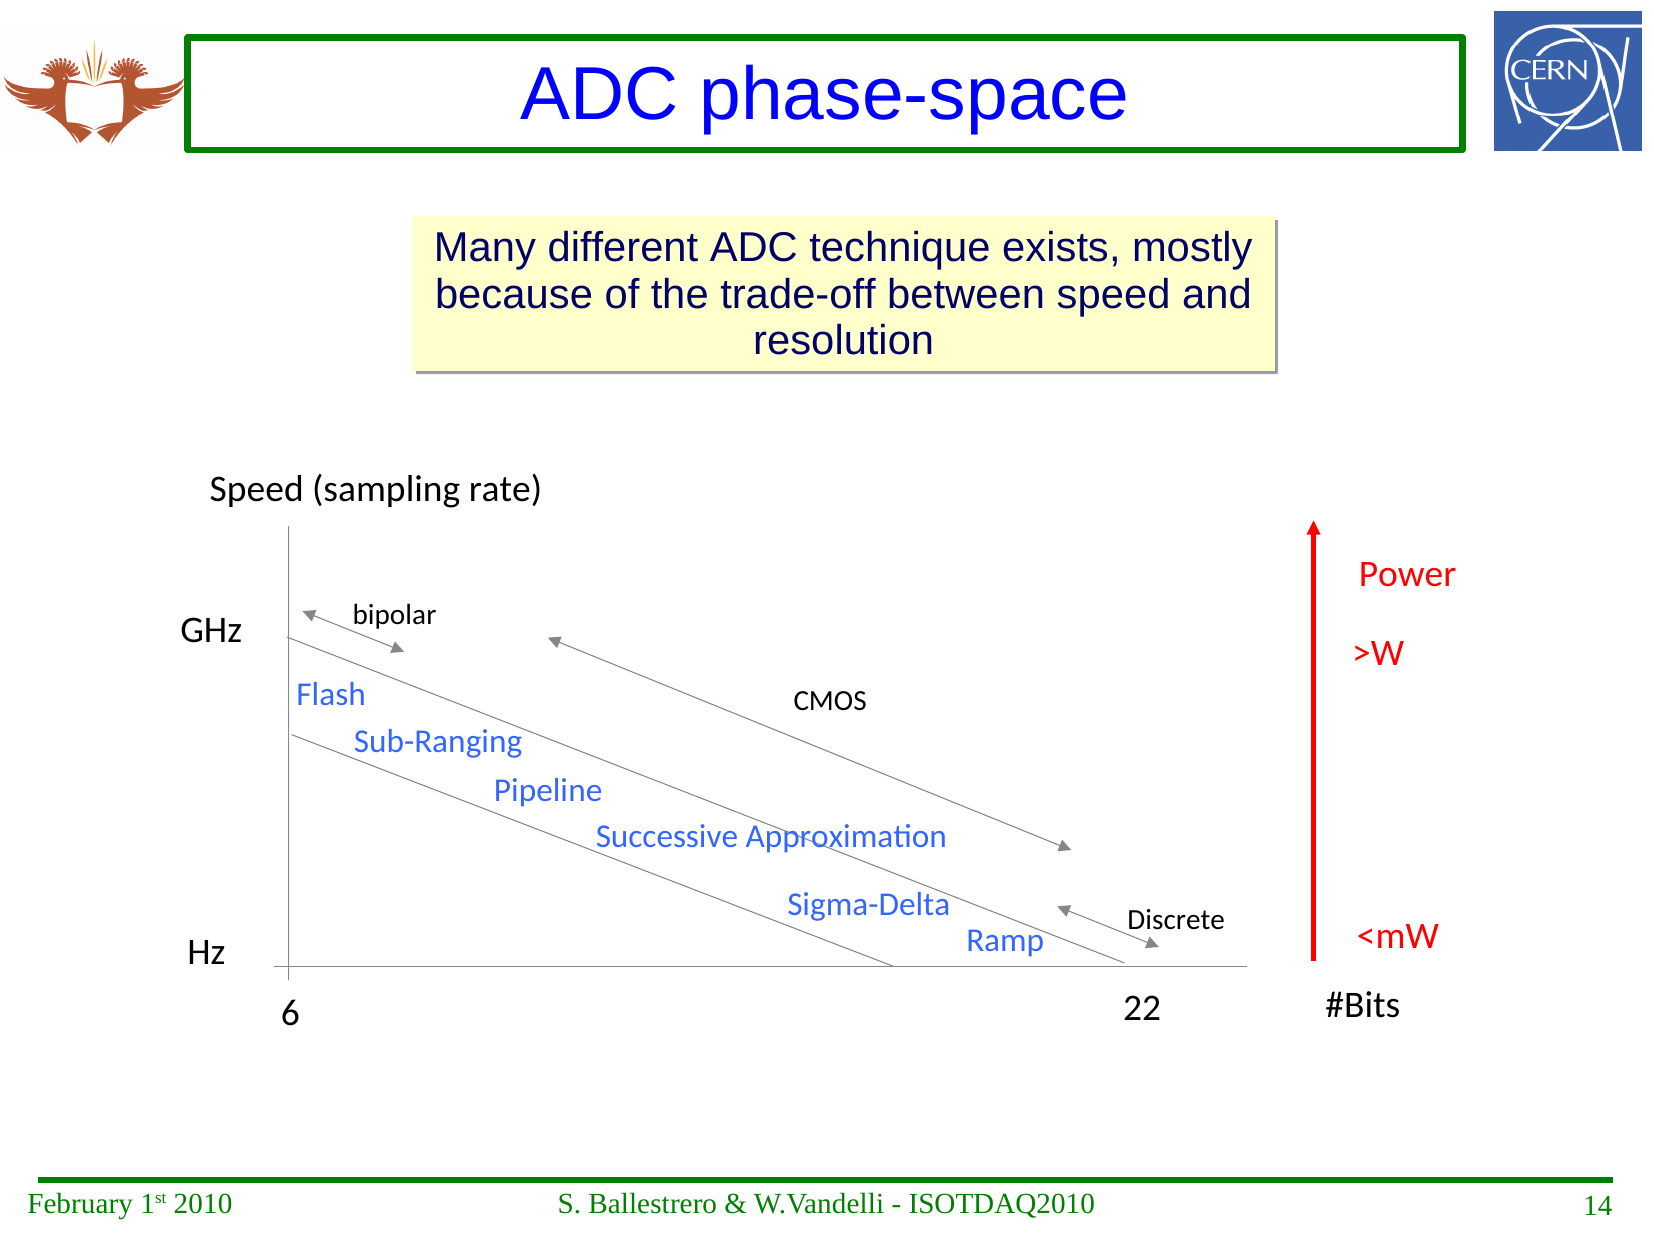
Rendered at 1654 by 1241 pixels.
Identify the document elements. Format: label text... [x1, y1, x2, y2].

text_box bipolar [337, 587, 452, 639]
text_box Sub-Ranging [339, 711, 538, 767]
text_box GHz [165, 597, 258, 658]
text_box CMOS [778, 673, 882, 725]
text_box 22 [1108, 975, 1177, 1036]
text_box Power [1344, 541, 1472, 602]
text_box Discrete [1112, 892, 1240, 943]
text_box Hz [172, 919, 241, 980]
text_box 6 [266, 979, 315, 1041]
picture [0, 29, 188, 151]
title ADC phase-space [187, 37, 1463, 151]
text_box Many different ADC technique exists, mostly because of the trade-off between speed and resolution [412, 216, 1275, 371]
picture [1494, 11, 1642, 151]
text_box #Bits [1310, 972, 1416, 1033]
text_box Pipeline [479, 759, 618, 816]
text_box >W [1337, 620, 1420, 682]
text_box Sigma-Delta [772, 874, 966, 930]
text_box Speed (sampling rate) [194, 456, 558, 518]
text_box Successive Approximation [580, 806, 963, 863]
text_box Flash [281, 664, 381, 721]
text_box Ramp [951, 909, 1060, 966]
text_box <mW [1342, 903, 1454, 964]
